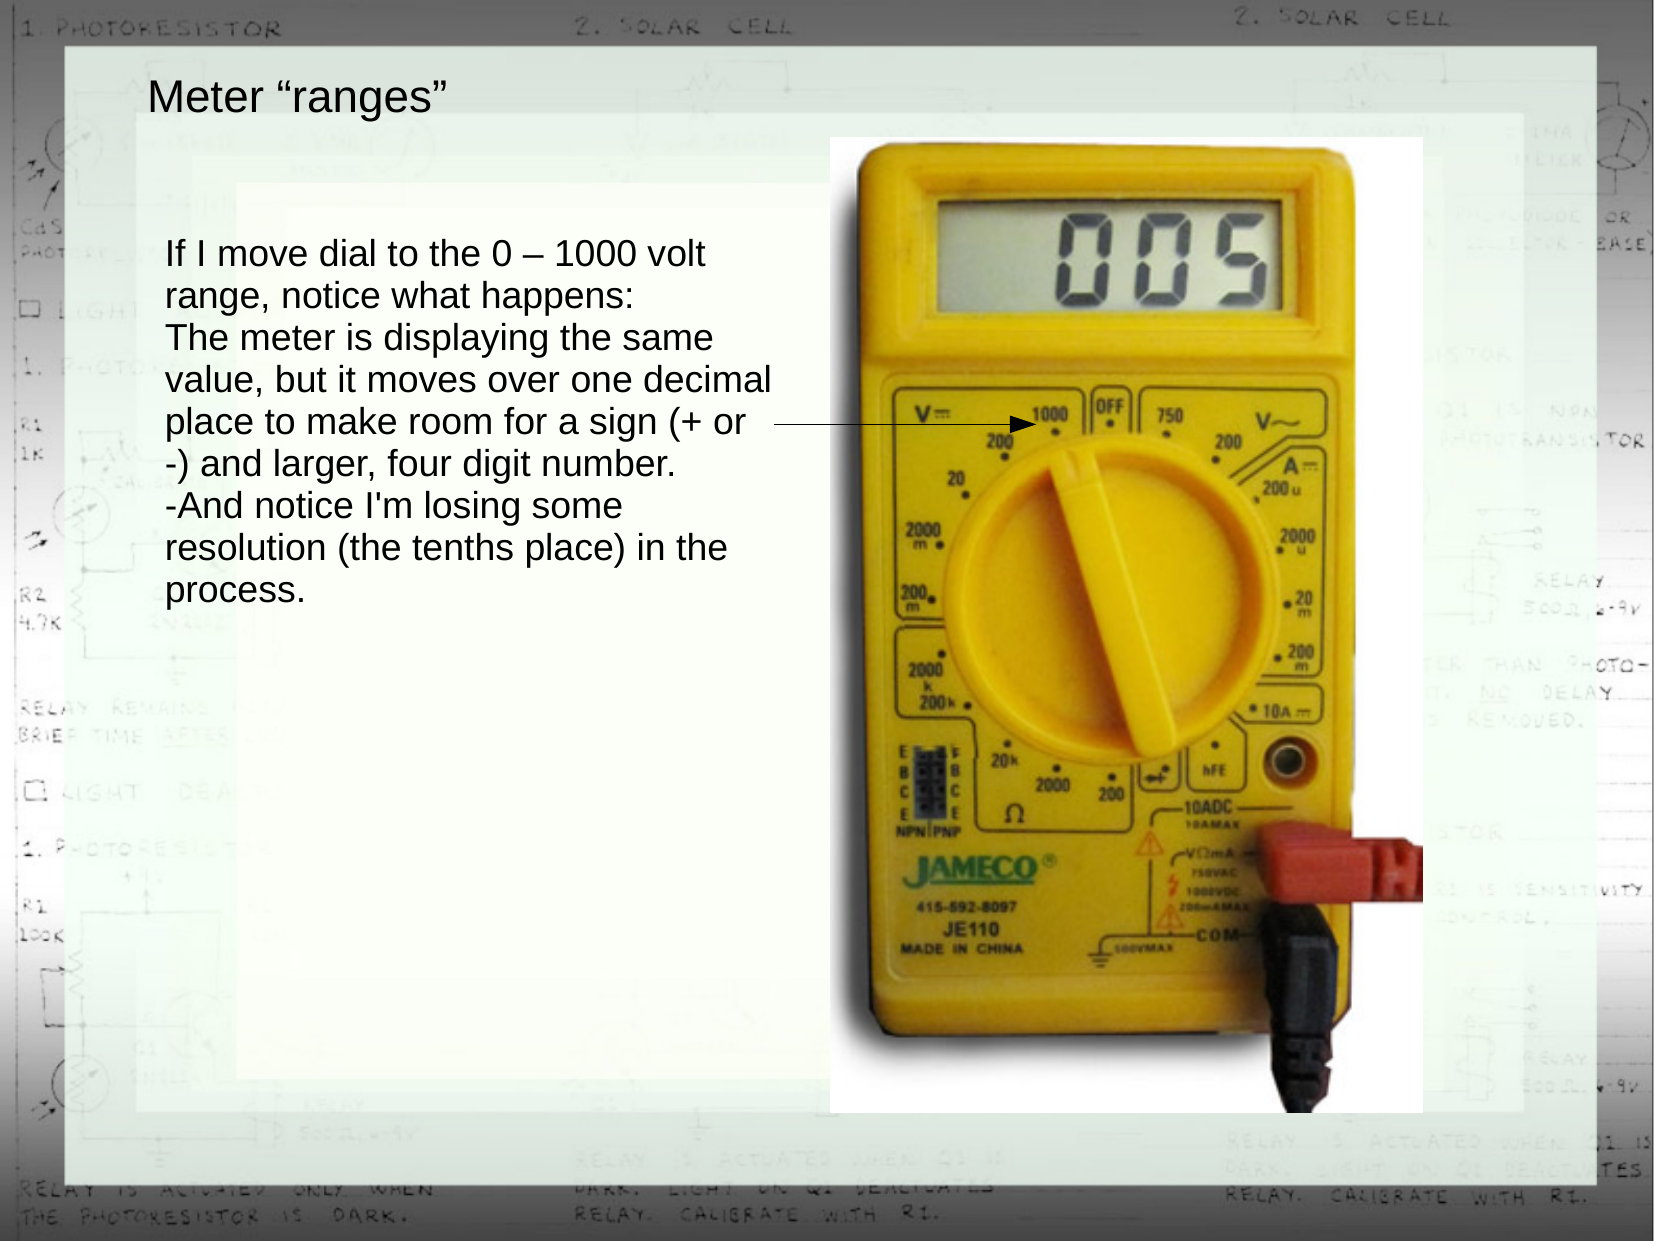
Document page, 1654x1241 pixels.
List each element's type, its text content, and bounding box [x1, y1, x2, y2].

text_box If I move dial to the 0 – 1000 volt range, notice what happens: The meter is displaying the same value, but it moves over one decimal place to make room for a sign (+ or -) and larger, four digit number. -And notice I'm losing some resolution (the tenths place) in the process. [150, 225, 788, 660]
text_box Meter “ranges” [132, 63, 583, 130]
picture [0, 0, 1654, 1241]
